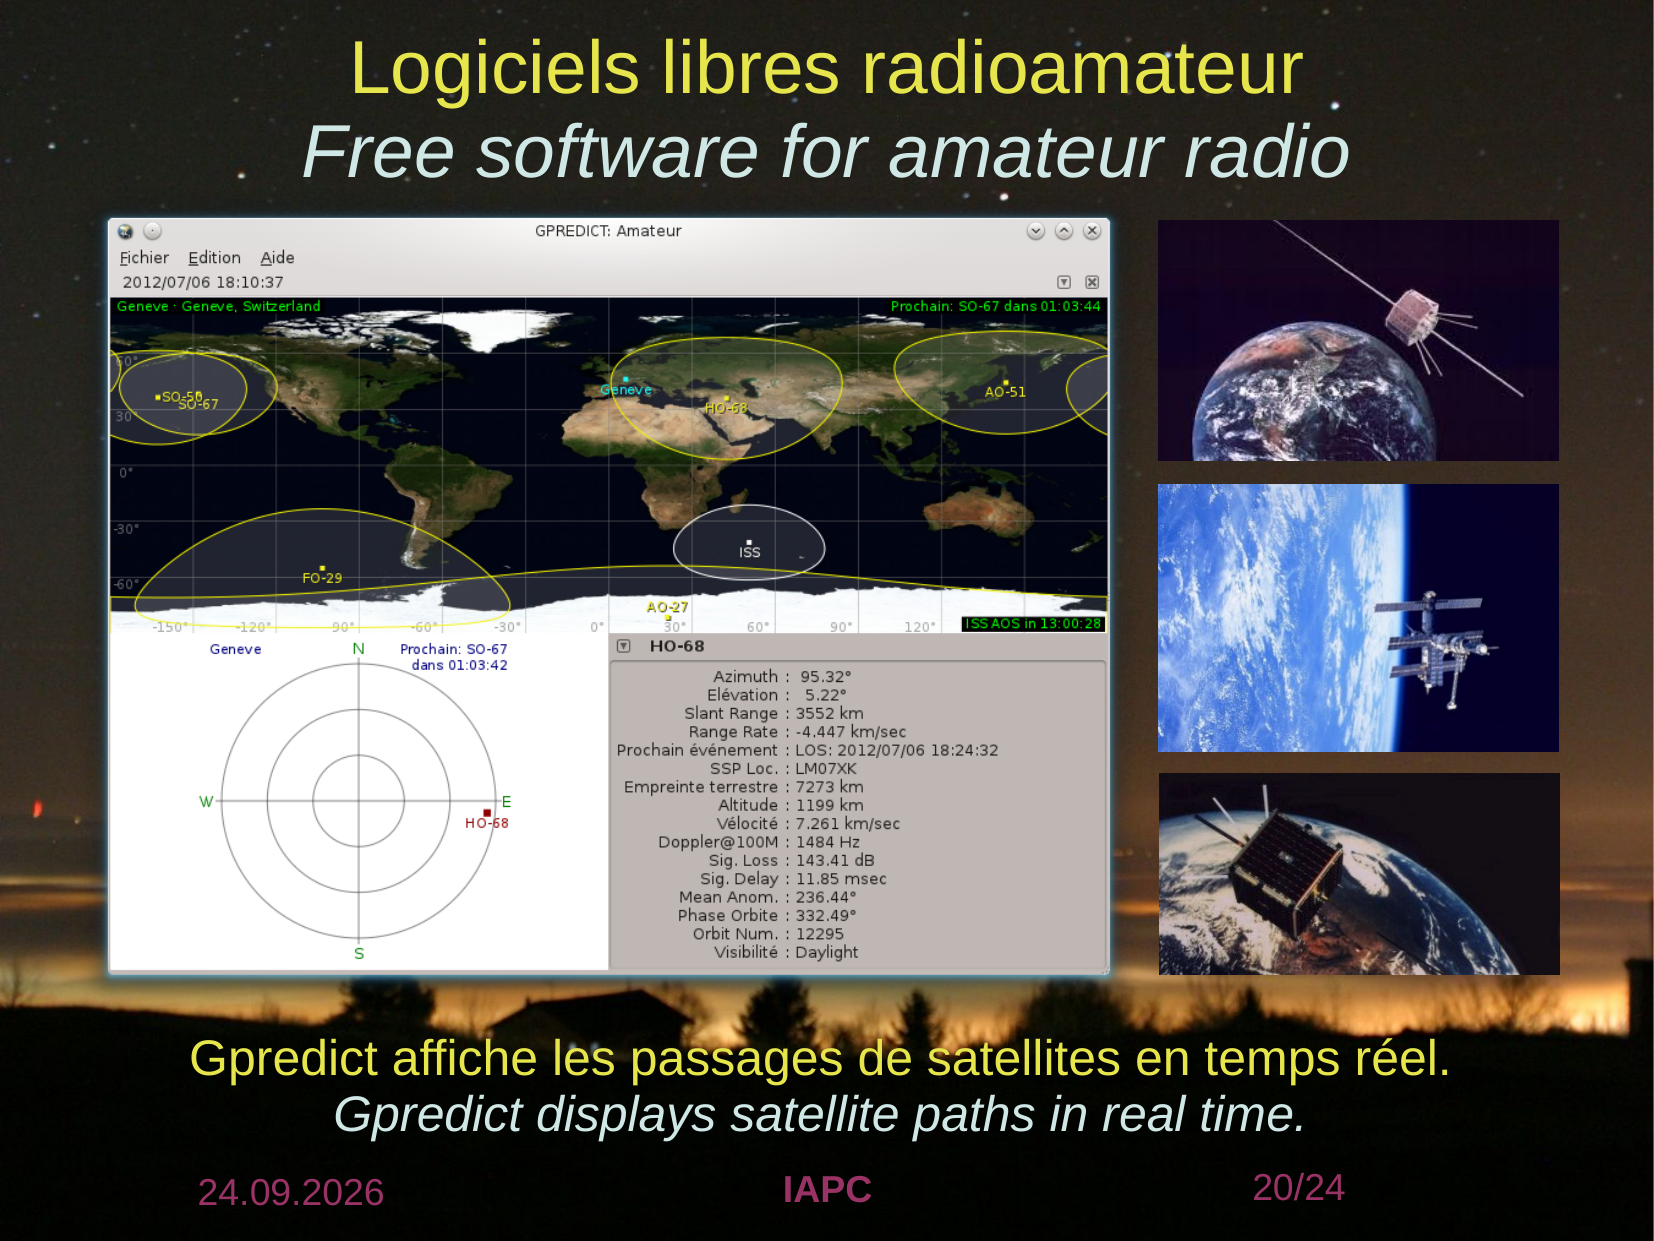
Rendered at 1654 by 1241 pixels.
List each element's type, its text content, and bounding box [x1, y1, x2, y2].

picture [0, 0, 1654, 1241]
title Logiciels libres radioamateur Free software for amateur radio [82, 5, 1571, 213]
text_box Gpredict affiche les passages de satellites en temps réel. Gpredict displays satellite paths in real time. [47, 1023, 1595, 1148]
